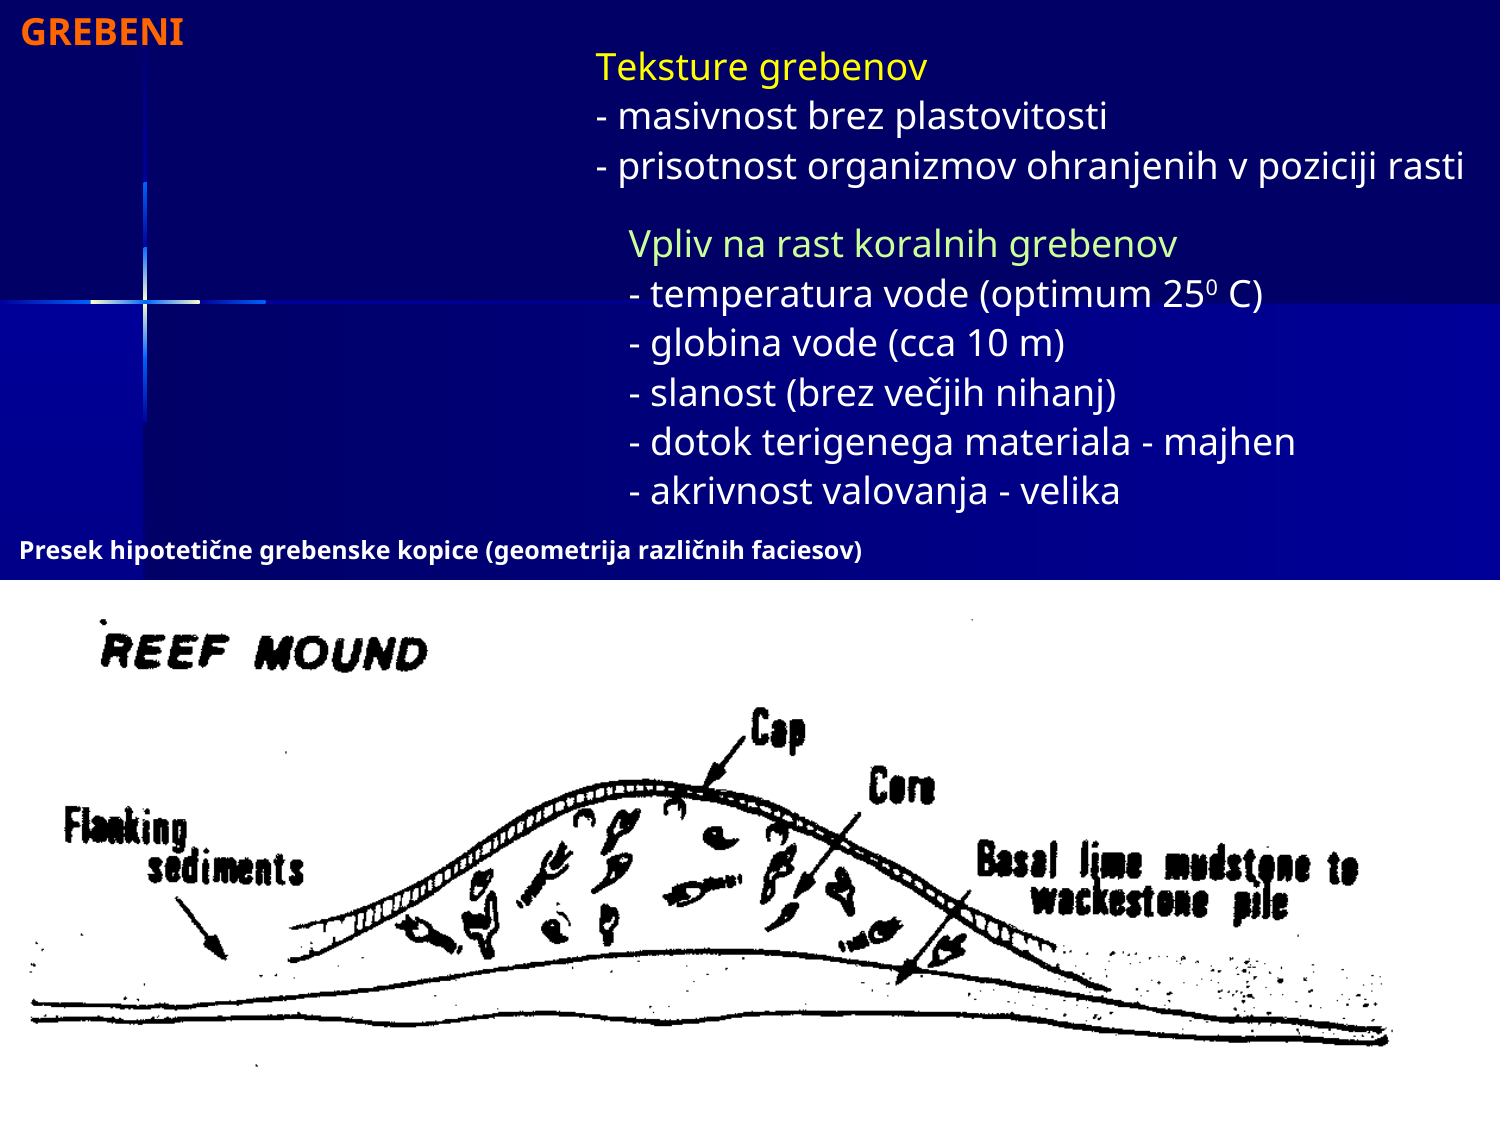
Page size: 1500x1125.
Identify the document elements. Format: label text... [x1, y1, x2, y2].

text_box Presek hipotetične grebenske kopice (geometrija različnih faciesov) [4, 527, 879, 573]
text_box Vpliv na rast koralnih grebenov - temperatura vode (optimum 250 C) - globina vode (cca 10 m) - slanost (brez večjih nihanj) - dotok terigenega materiala - majhen - akrivnost valovanja - velika [613, 207, 1313, 521]
text_box Teksture grebenov - masivnost brez plastovitosti - prisotnost organizmov ohranjenih v poziciji rasti [580, 30, 1482, 195]
text_box GREBENI [5, 0, 200, 61]
picture [0, 580, 1500, 1125]
